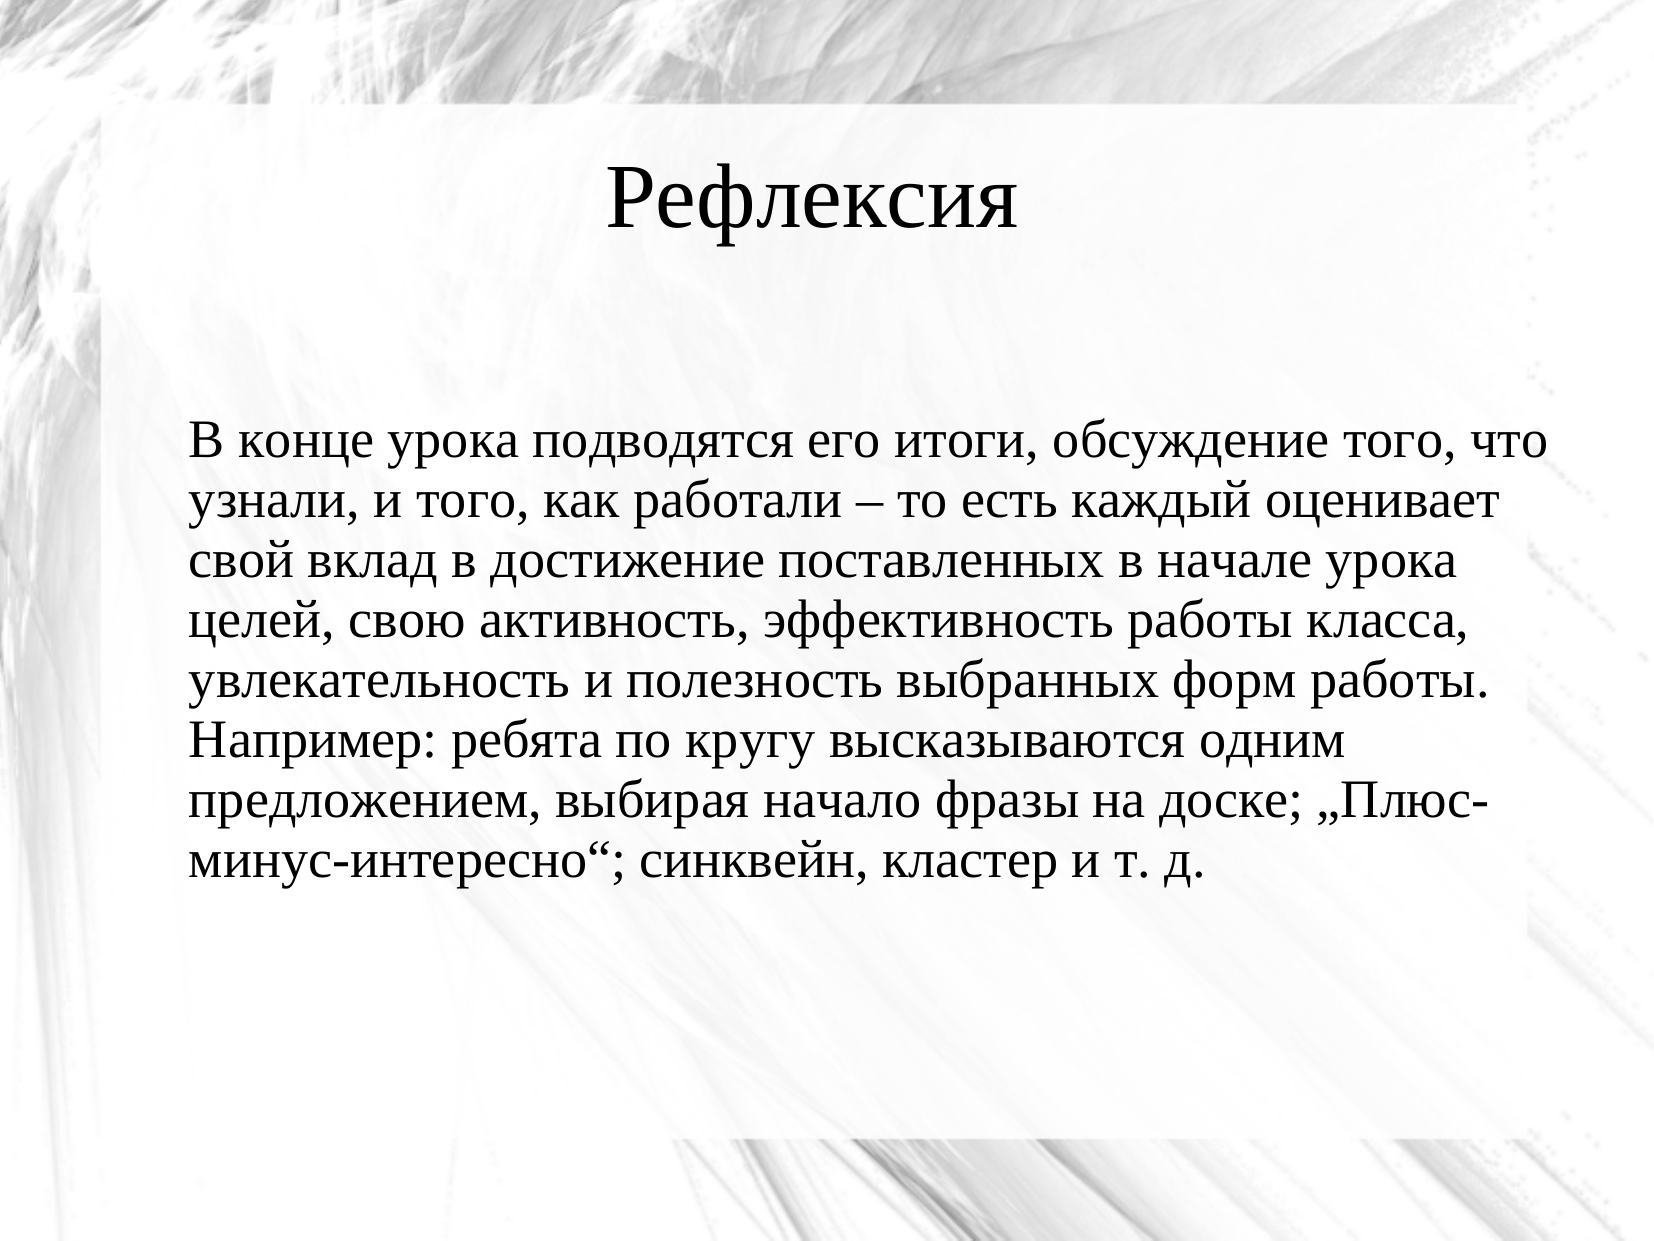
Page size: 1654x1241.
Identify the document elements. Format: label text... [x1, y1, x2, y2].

picture [0, 0, 1654, 1241]
title Рефлексия [118, 112, 1506, 281]
list В конце урока подводятся его итоги, обсуждение того, что узнали, и того, как работали – то есть каждый оценивает свой вклад в достижение поставленных в начале урока целей, свою активность, эффективность работы класса, увлекательность и полезность выбранных форм работы. Например: ребята по кругу высказываются одним предложением, выбирая начало фразы на доске; „Плюс-минус-интересно“; синквейн, кластер и т. д. [118, 319, 1571, 1139]
